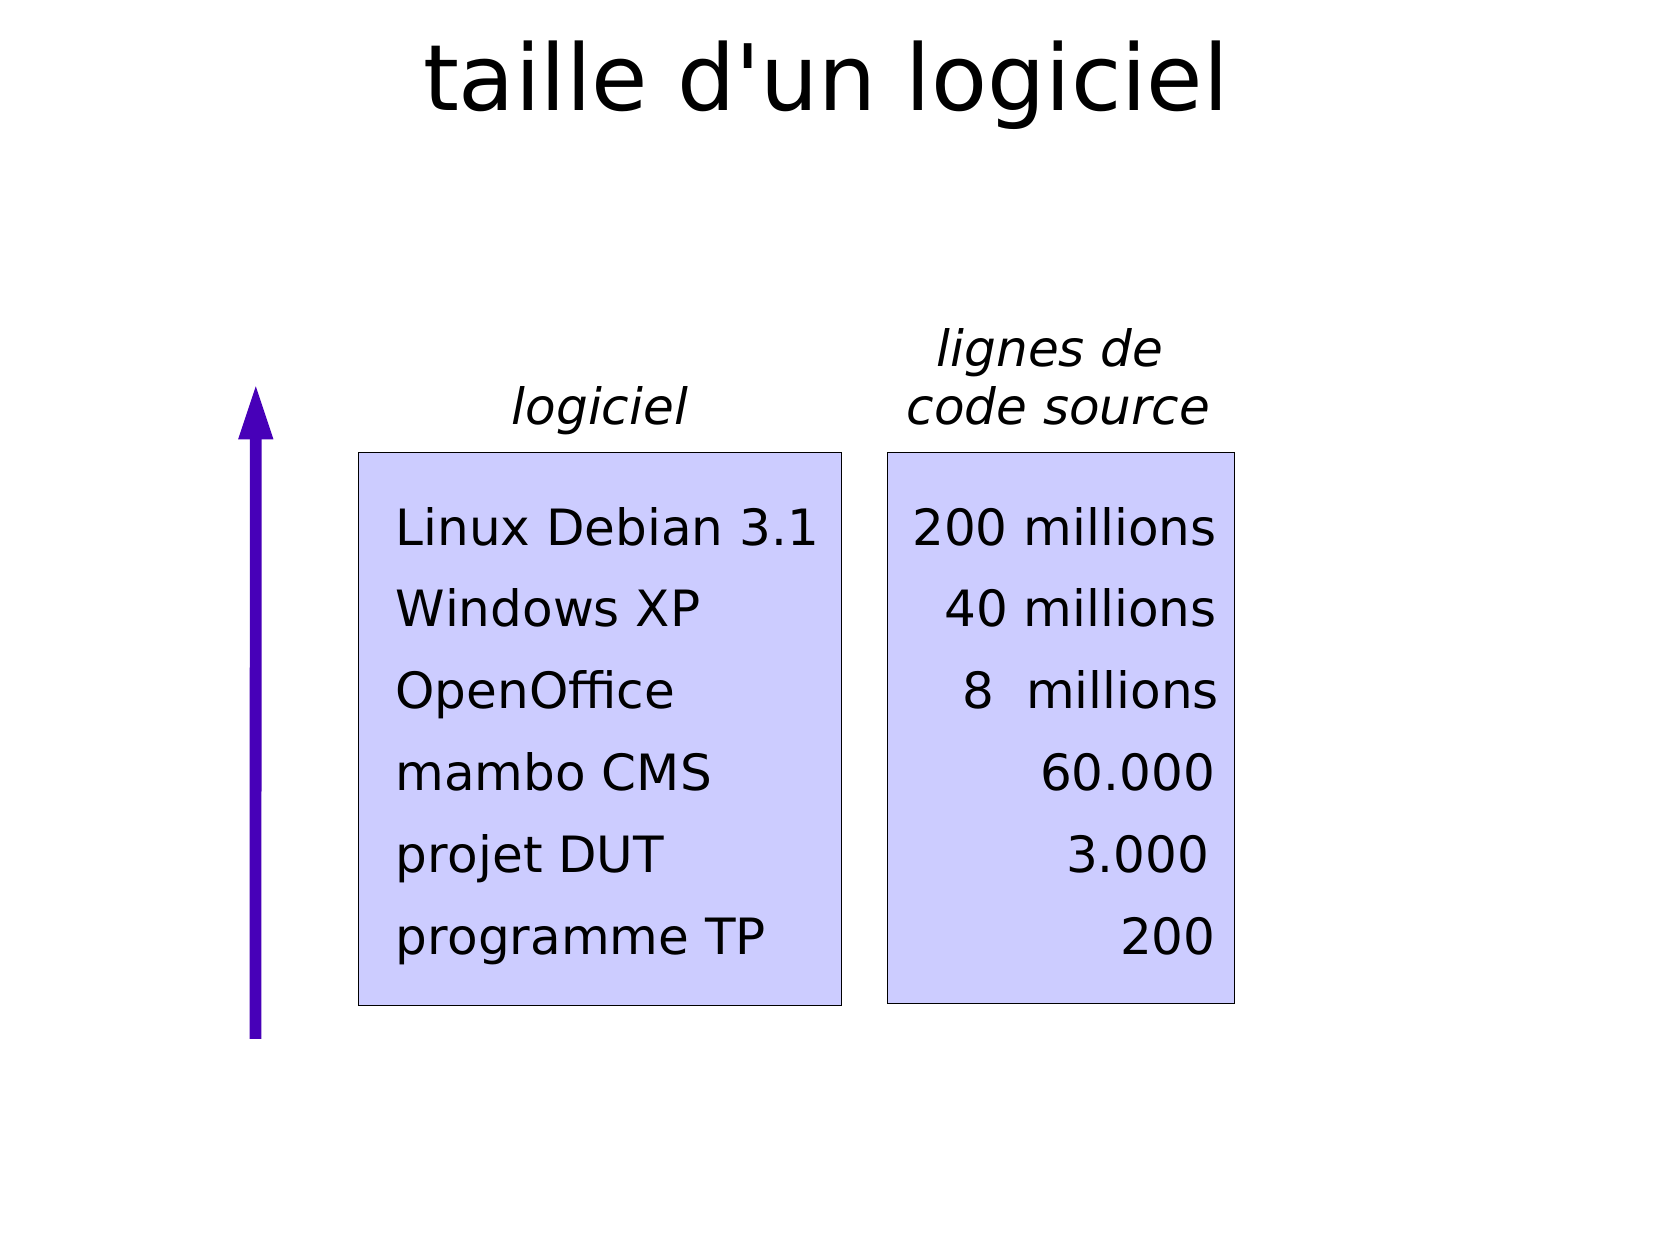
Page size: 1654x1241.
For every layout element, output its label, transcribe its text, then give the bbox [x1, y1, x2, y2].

text_box logiciel [511, 378, 689, 437]
text_box [358, 452, 842, 1006]
text_box lignes de code source [906, 319, 1211, 437]
text_box Linux Debian 3.1 200 millions Windows XP 40 millions OpenOffice 8 millions mambo CMS 60.000 projet DUT 3.000 programme TP 200 [395, 498, 1221, 1048]
text_box [887, 452, 1235, 1004]
title taille d'un logiciel [136, 17, 1518, 140]
